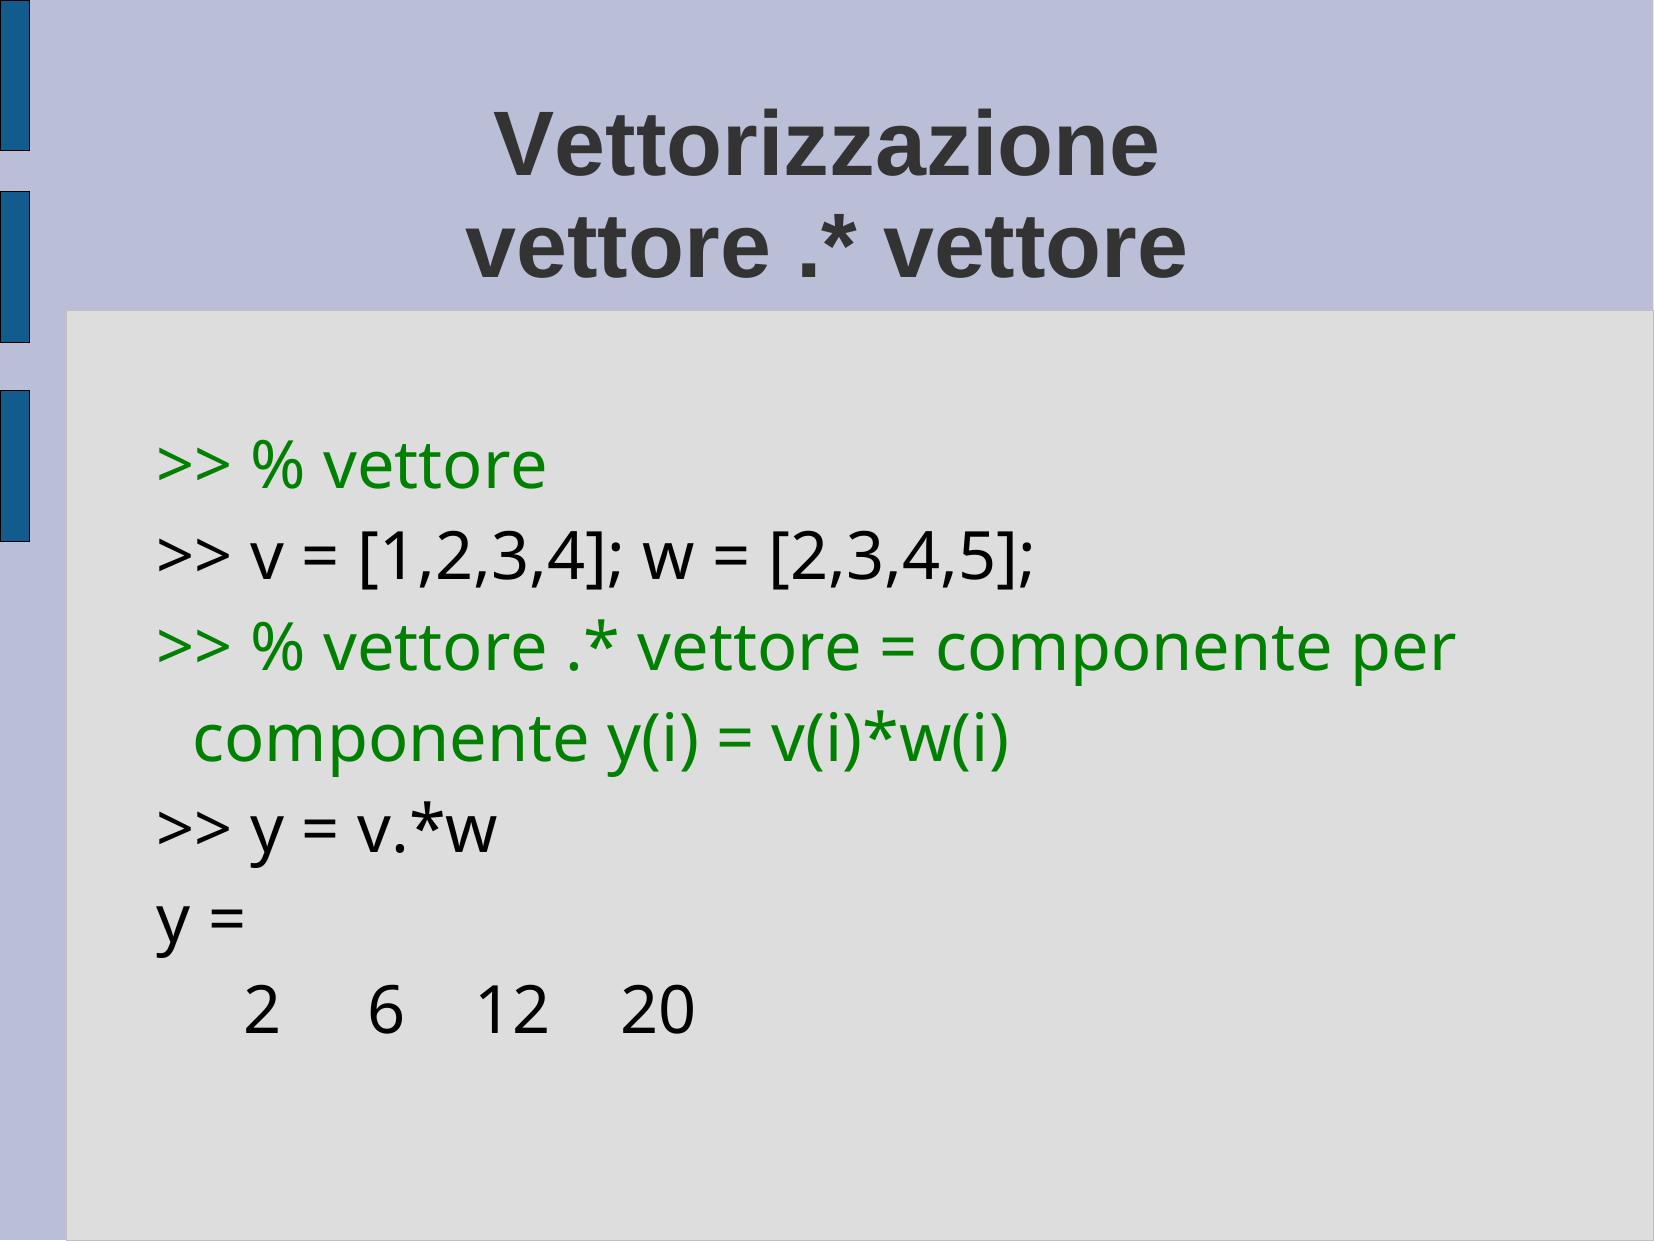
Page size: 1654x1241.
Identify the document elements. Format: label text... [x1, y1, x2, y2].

title Vettorizzazione vettore .* vettore [121, 92, 1534, 298]
subtitle >> % vettore >> v = [1,2,3,4]; w = [2,3,4,5]; >> % vettore .* vettore = componente per componente y(i) = v(i)*w(i) >> y = v.*w y = 2 6 12 20 [121, 352, 1534, 1119]
